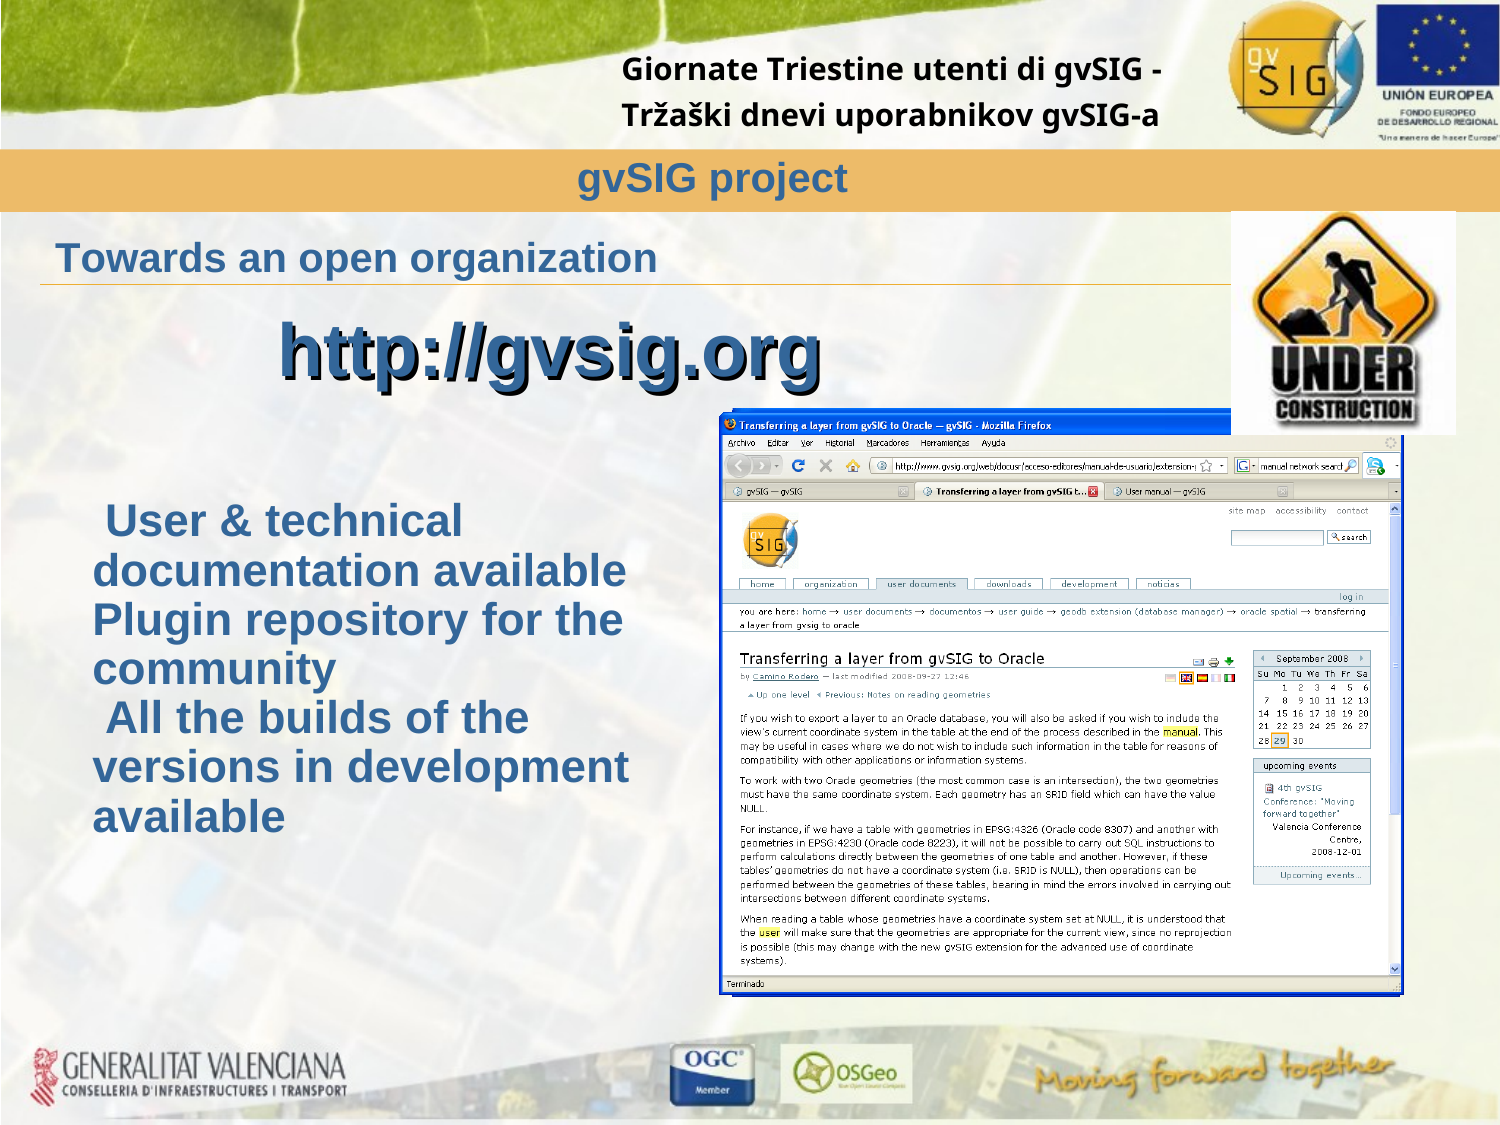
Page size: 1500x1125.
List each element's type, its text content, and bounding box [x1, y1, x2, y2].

text_box http://gvsig.org [262, 304, 1180, 401]
text_box Towards an open organization [40, 219, 691, 290]
picture [1, 211, 1500, 1125]
picture [1, 0, 1500, 149]
text_box gvSIG project [0, 149, 1426, 219]
text_box User & technical documentation available Plugin repository for the community All the builds of the versions in development available [77, 438, 671, 962]
